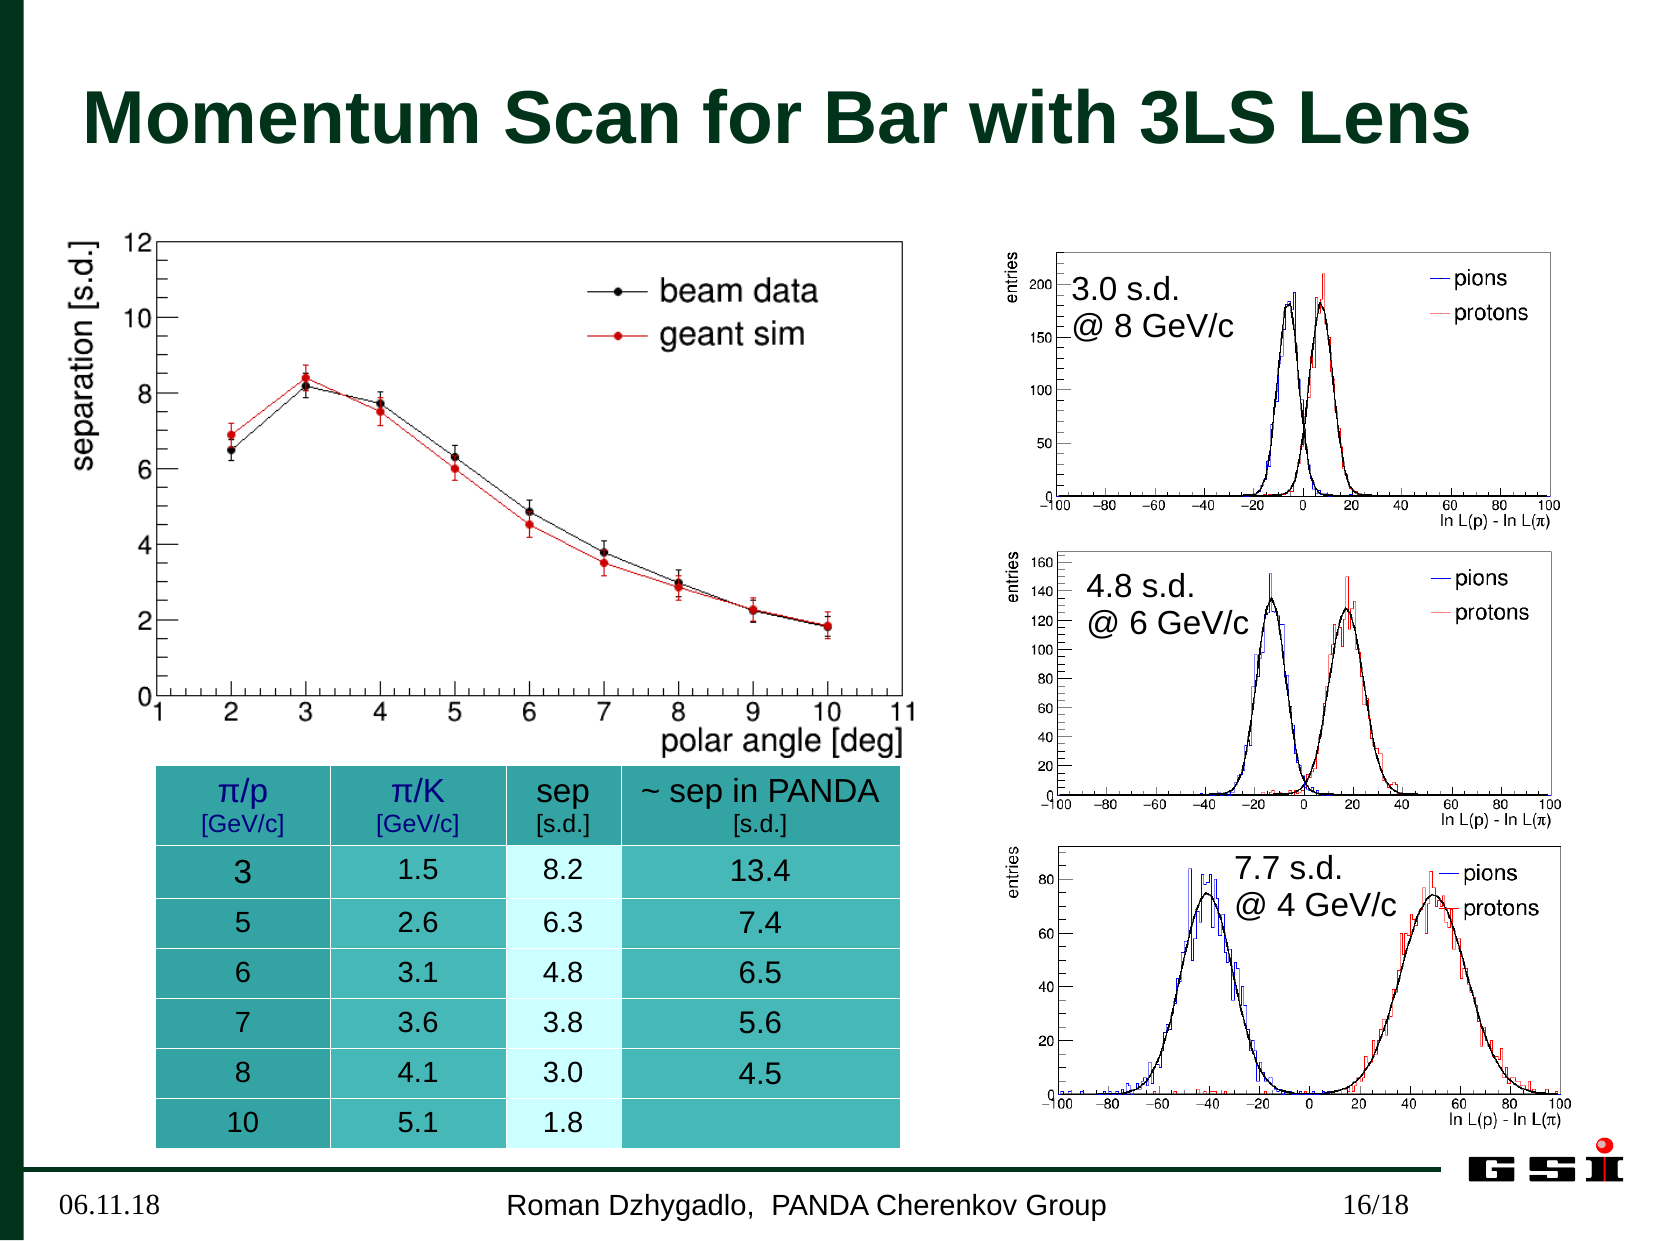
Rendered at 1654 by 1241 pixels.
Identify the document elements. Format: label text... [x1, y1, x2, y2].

table_cell 1.5 [331, 846, 506, 898]
table_cell 6.5 [622, 949, 900, 998]
table_cell 3.1 [331, 949, 506, 998]
text_box 3.0 s.d. @ 8 GeV/c [1056, 262, 1268, 352]
table_header π/K [GeV/c] [331, 766, 506, 845]
picture [63, 183, 1626, 1193]
table_cell 8 [156, 1049, 330, 1098]
table_cell 13.4 [622, 846, 900, 898]
table_cell 3 [156, 846, 330, 898]
table_cell 6 [156, 949, 330, 998]
table_cell 5.1 [331, 1099, 506, 1148]
table_cell 4.5 [622, 1049, 900, 1098]
table_cell 3.6 [331, 999, 506, 1048]
table_cell 2.6 [331, 899, 506, 948]
table_cell 3.0 [507, 1049, 621, 1098]
table_cell 8.2 [507, 846, 621, 898]
table_header ~ sep in PANDA [s.d.] [622, 766, 900, 845]
table_cell 7 [156, 999, 330, 1048]
table_header π/p [GeV/c] [156, 766, 330, 845]
table_cell 4.1 [331, 1049, 506, 1098]
table_cell 3.8 [507, 999, 621, 1048]
table_cell 10 [156, 1099, 330, 1148]
table_header sep [s.d.] [507, 766, 621, 845]
text_box 4.8 s.d. @ 6 GeV/c [1071, 560, 1265, 650]
text_box 7.7 s.d. @ 4 GeV/c [1219, 842, 1413, 932]
table_cell 4.8 [507, 949, 621, 998]
table_cell 1.8 [507, 1099, 621, 1148]
table_cell 5.6 [622, 999, 900, 1048]
table_cell 7.4 [622, 899, 900, 948]
table_cell [622, 1099, 900, 1148]
table_cell 6.3 [507, 899, 621, 948]
title Momentum Scan for Bar with 3LS Lens [82, 13, 1531, 220]
table_cell 5 [156, 899, 330, 948]
